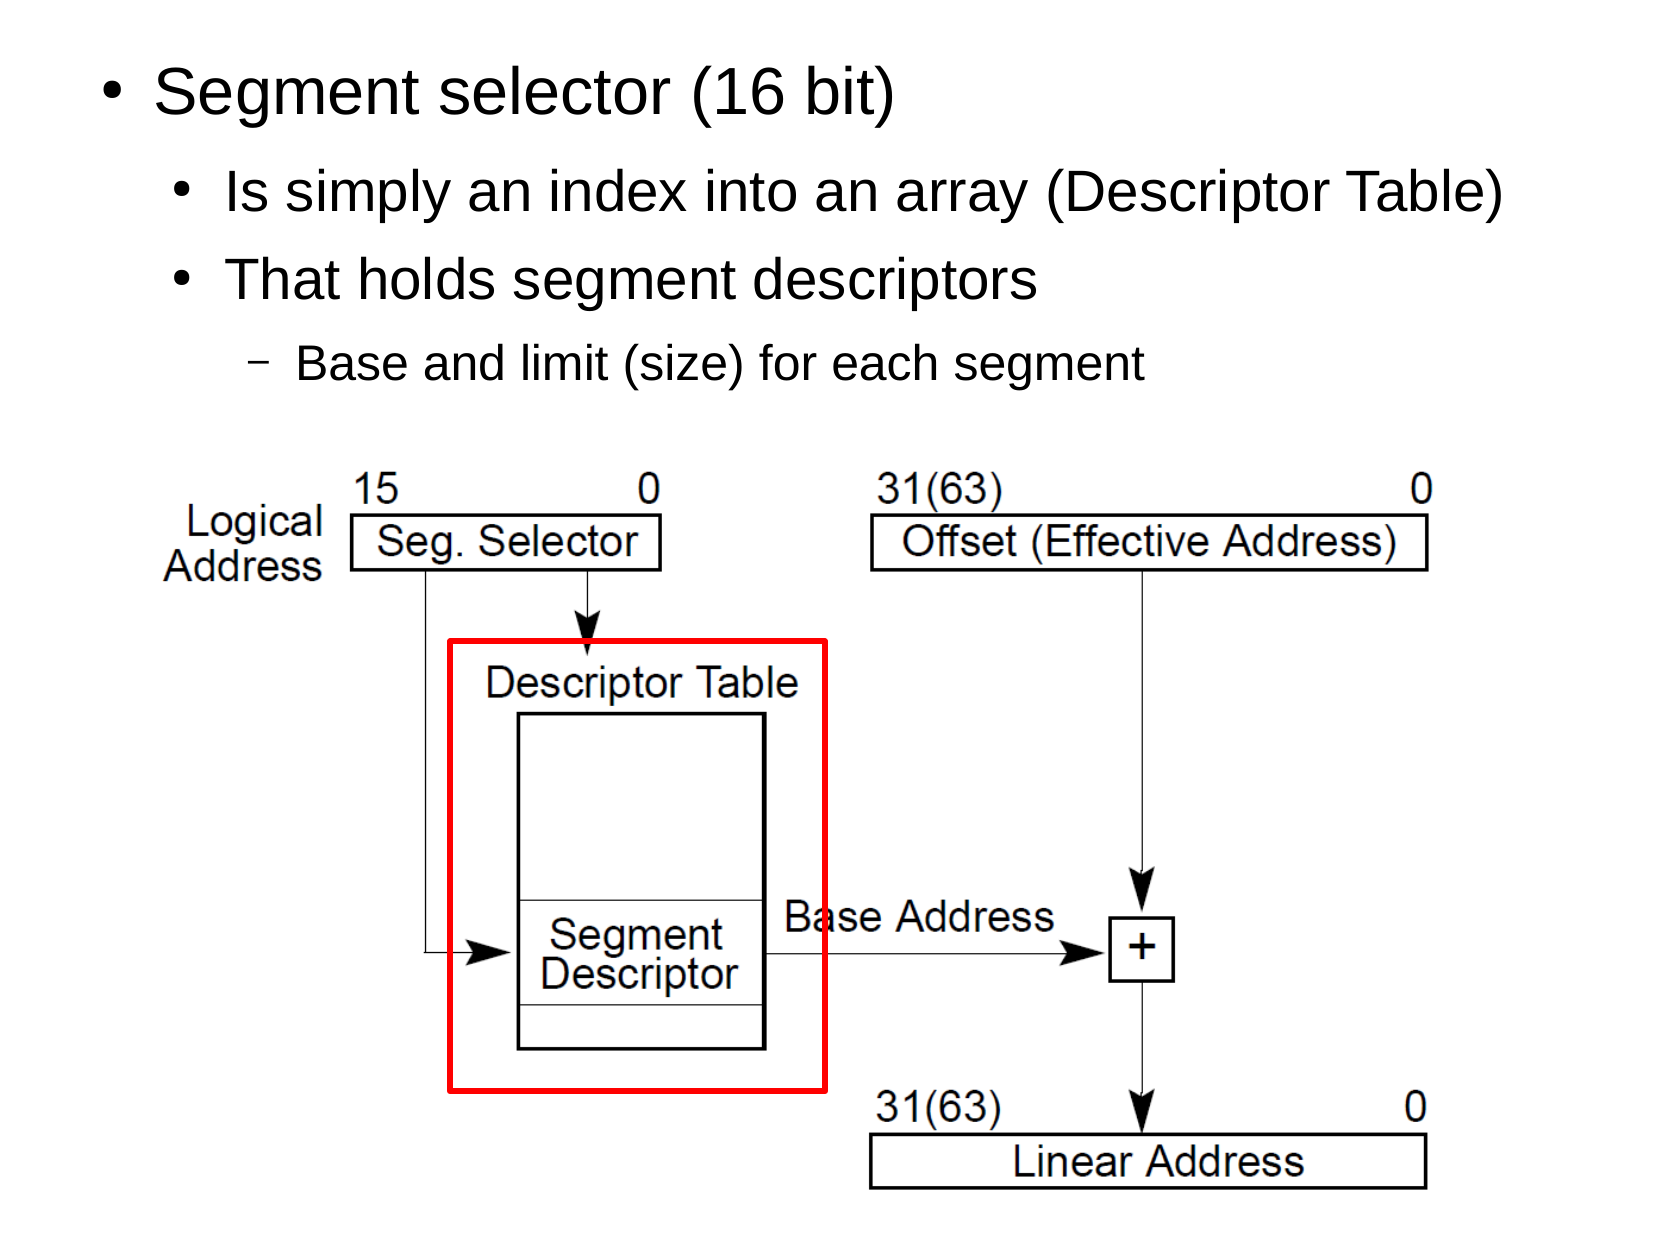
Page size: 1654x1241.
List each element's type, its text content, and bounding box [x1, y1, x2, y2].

list Segment selector (16 bit) Is simply an index into an array (Descriptor Table) That holds segment descriptors Base and limit (size) for each segment [82, 53, 1571, 774]
picture [150, 416, 1468, 1204]
